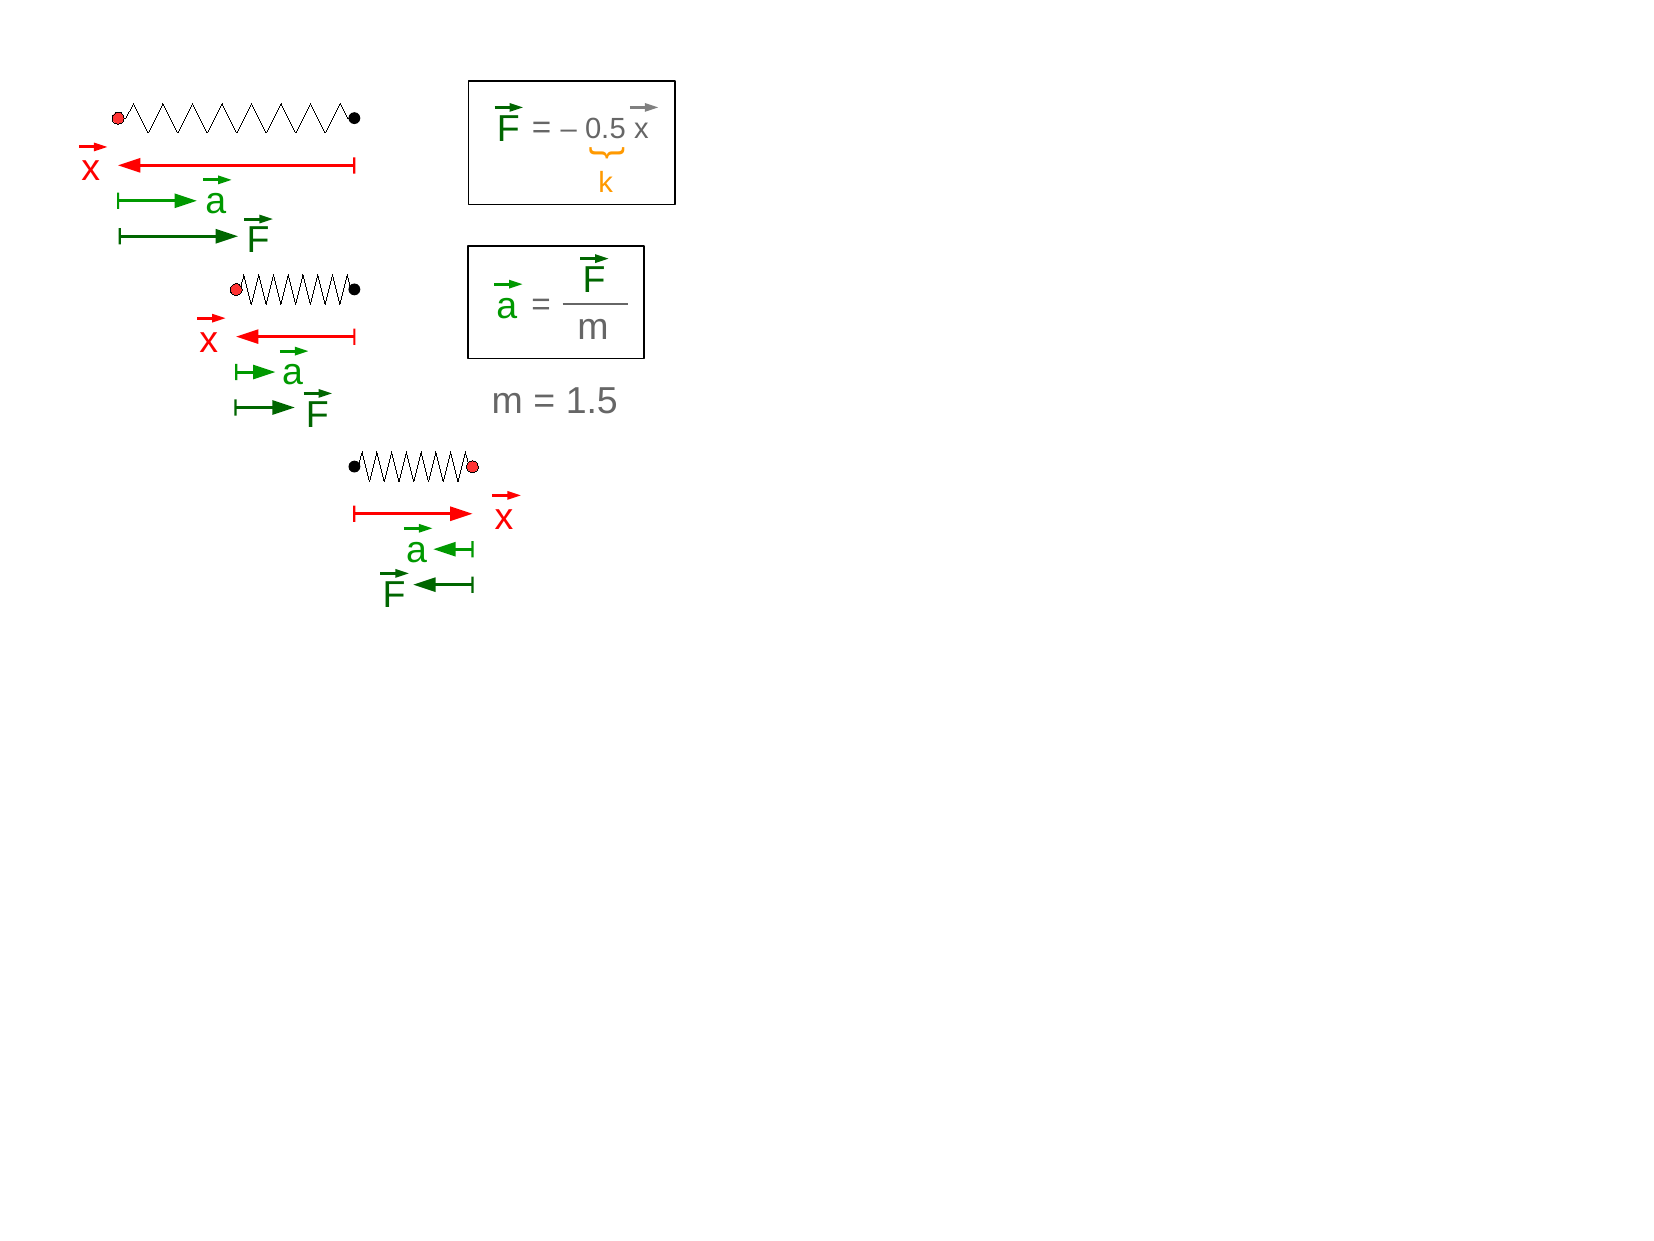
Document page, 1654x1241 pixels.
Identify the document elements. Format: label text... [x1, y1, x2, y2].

text_box = [516, 278, 567, 336]
text_box a [481, 276, 529, 334]
text_box F [291, 385, 339, 443]
text_box a [391, 520, 451, 578]
text_box F [482, 99, 530, 157]
text_box F [231, 211, 280, 269]
text_box { [575, 132, 633, 175]
text_box m = 1.5 [476, 372, 641, 430]
text_box [112, 112, 125, 125]
text_box = – 0.5 x [517, 101, 733, 159]
text_box k [583, 158, 628, 206]
text_box m [562, 297, 620, 355]
text_box [348, 112, 361, 125]
text_box = [615, 278, 733, 336]
text_box x [479, 487, 522, 545]
text_box x [184, 310, 273, 368]
text_box [466, 460, 479, 473]
text_box [348, 283, 361, 296]
text_box a [267, 343, 327, 401]
text_box x [66, 139, 114, 197]
text_box [348, 460, 361, 473]
text_box a [190, 172, 238, 230]
text_box F [367, 565, 416, 623]
text_box [230, 283, 243, 296]
text_box F [567, 251, 615, 297]
